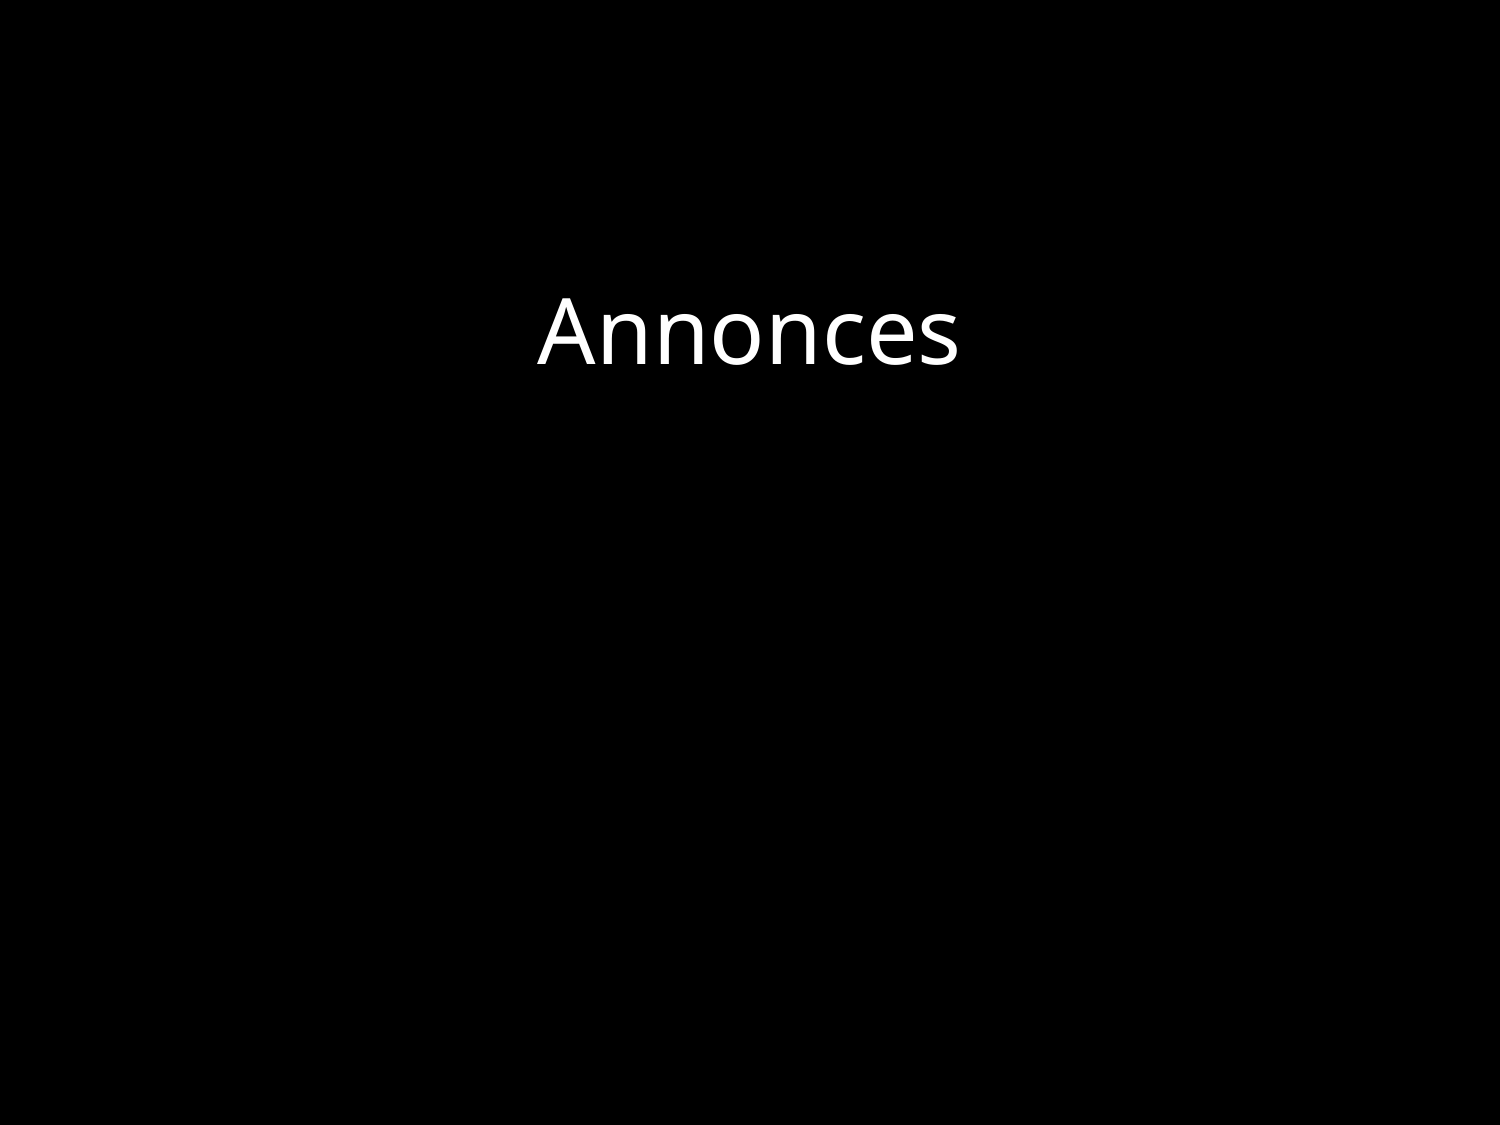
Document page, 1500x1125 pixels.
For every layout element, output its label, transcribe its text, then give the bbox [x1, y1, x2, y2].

text_box Annonces [75, 66, 1426, 1005]
